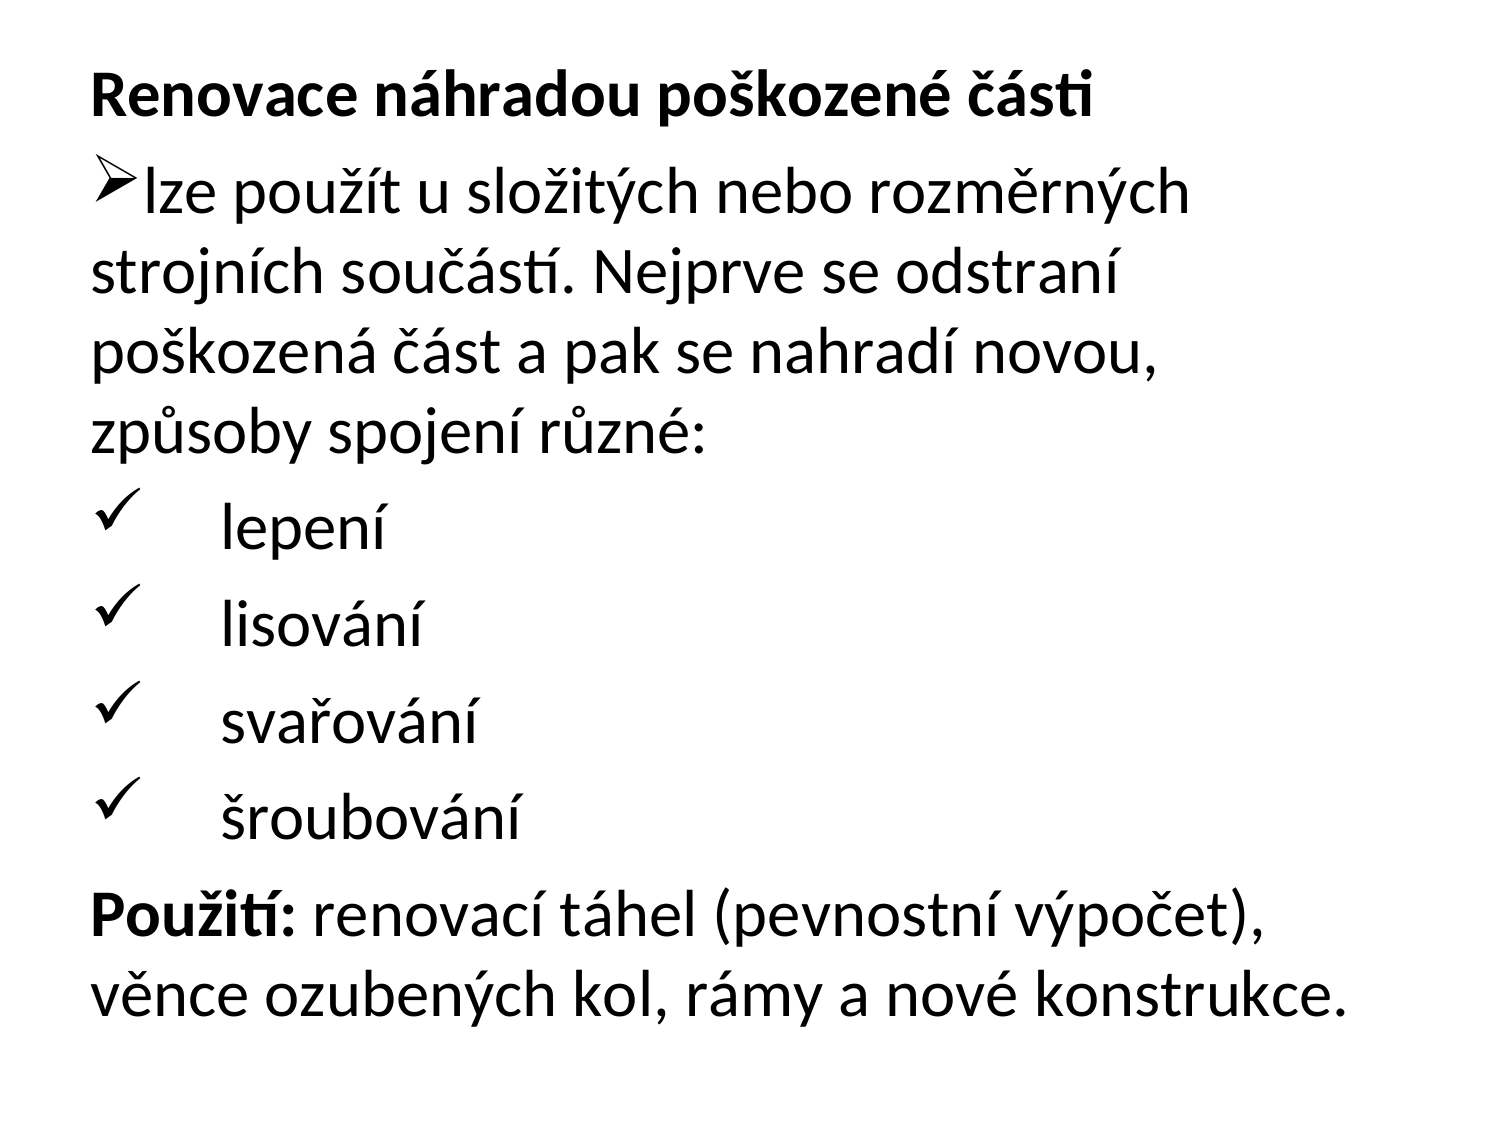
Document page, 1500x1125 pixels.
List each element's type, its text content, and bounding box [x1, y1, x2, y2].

list Renovace náhradou poškozené části lze použít u složitých nebo rozměrných strojních součástí. Nejprve se odstraní poškozená část a pak se nahradí novou, způsoby spojení různé: lepení lisování svařování šroubování Použití: renovací táhel (pevnostní výpočet), věnce ozubených kol, rámy a nové konstrukce. [75, 42, 1426, 1071]
